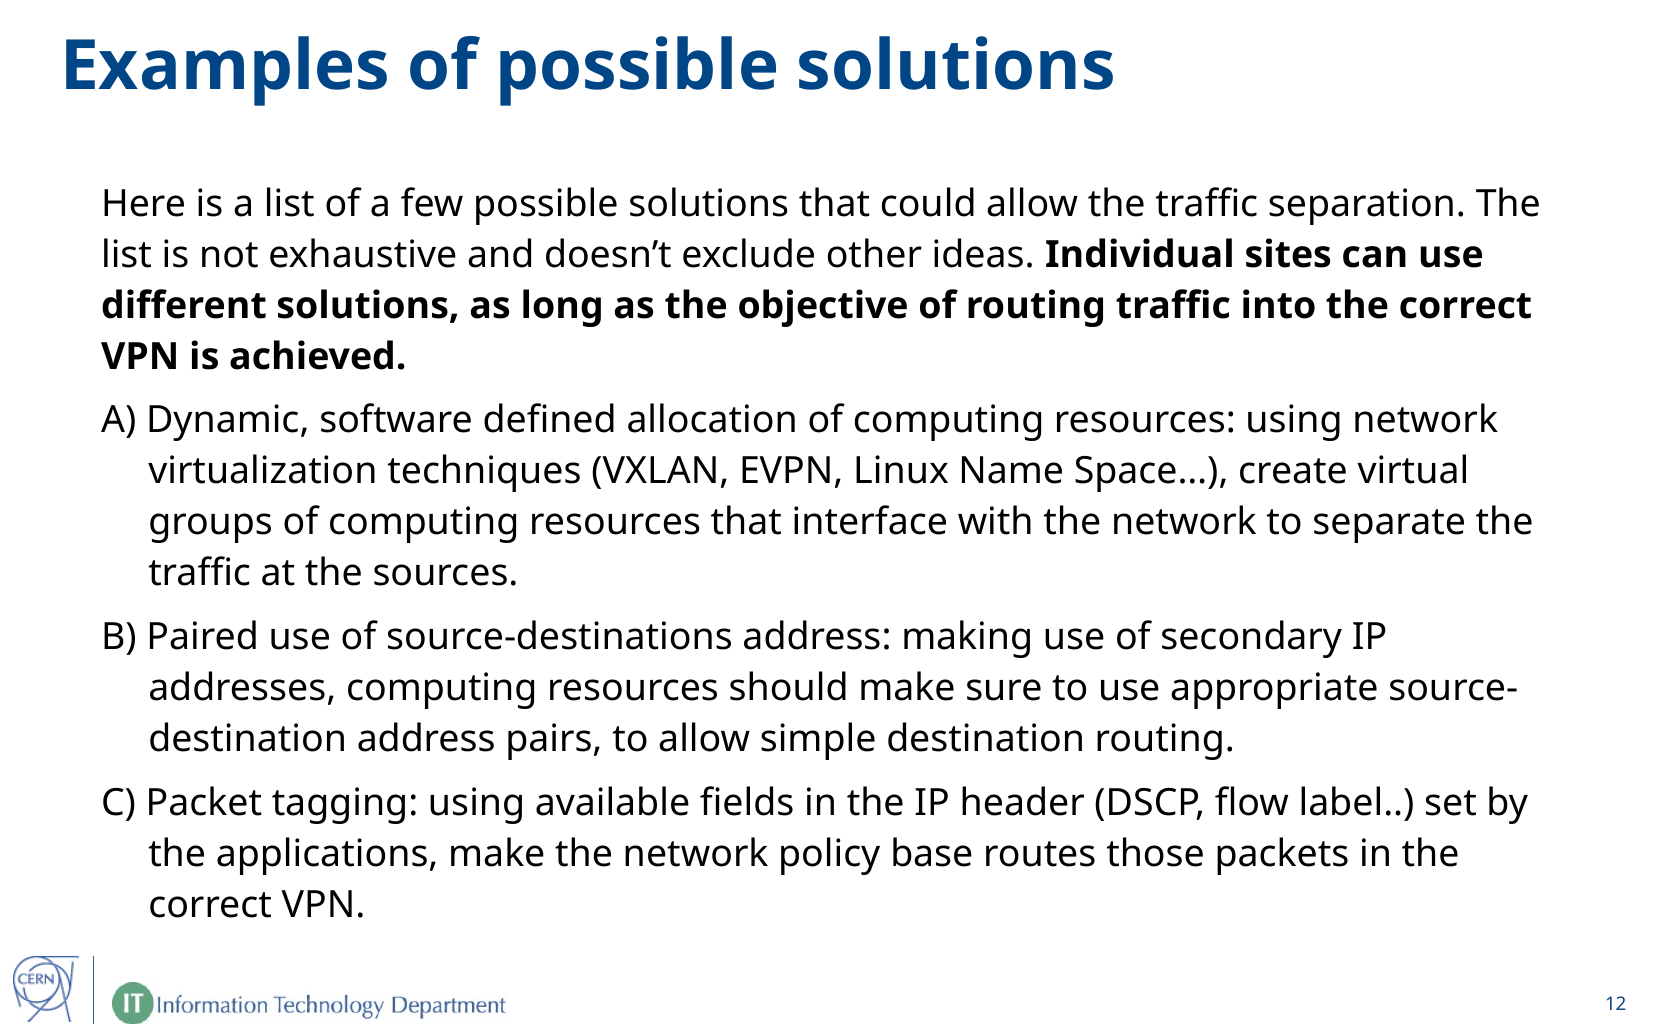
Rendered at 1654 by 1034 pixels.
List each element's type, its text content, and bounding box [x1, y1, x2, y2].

title Examples of possible solutions [60, 0, 1528, 138]
picture [13, 956, 79, 1032]
text_box Here is a list of a few possible solutions that could allow the traffic separation. The list is not exhaustive and doesn’t exclude other ideas. Individual sites can use different solutions, as long as the objective of routing traffic into the correct VPN is achieved. A) Dynamic, software defined allocation of computing resources: using network virtualization techniques (VXLAN, EVPN, Linux Name Space…), create virtual groups of computing resources that interface with the network to separate the traffic at the sources. B) Paired use of source-destinations address: making use of secondary IP addresses, computing resources should make sure to use appropriate source-destination address pairs, to allow simple destination routing. C) Packet tagging: using available fields in the IP header (DSCP, flow label..) set by the applications, make the network policy base routes those packets in the correct VPN. [86, 168, 1561, 1006]
picture [112, 1006, 755, 1024]
